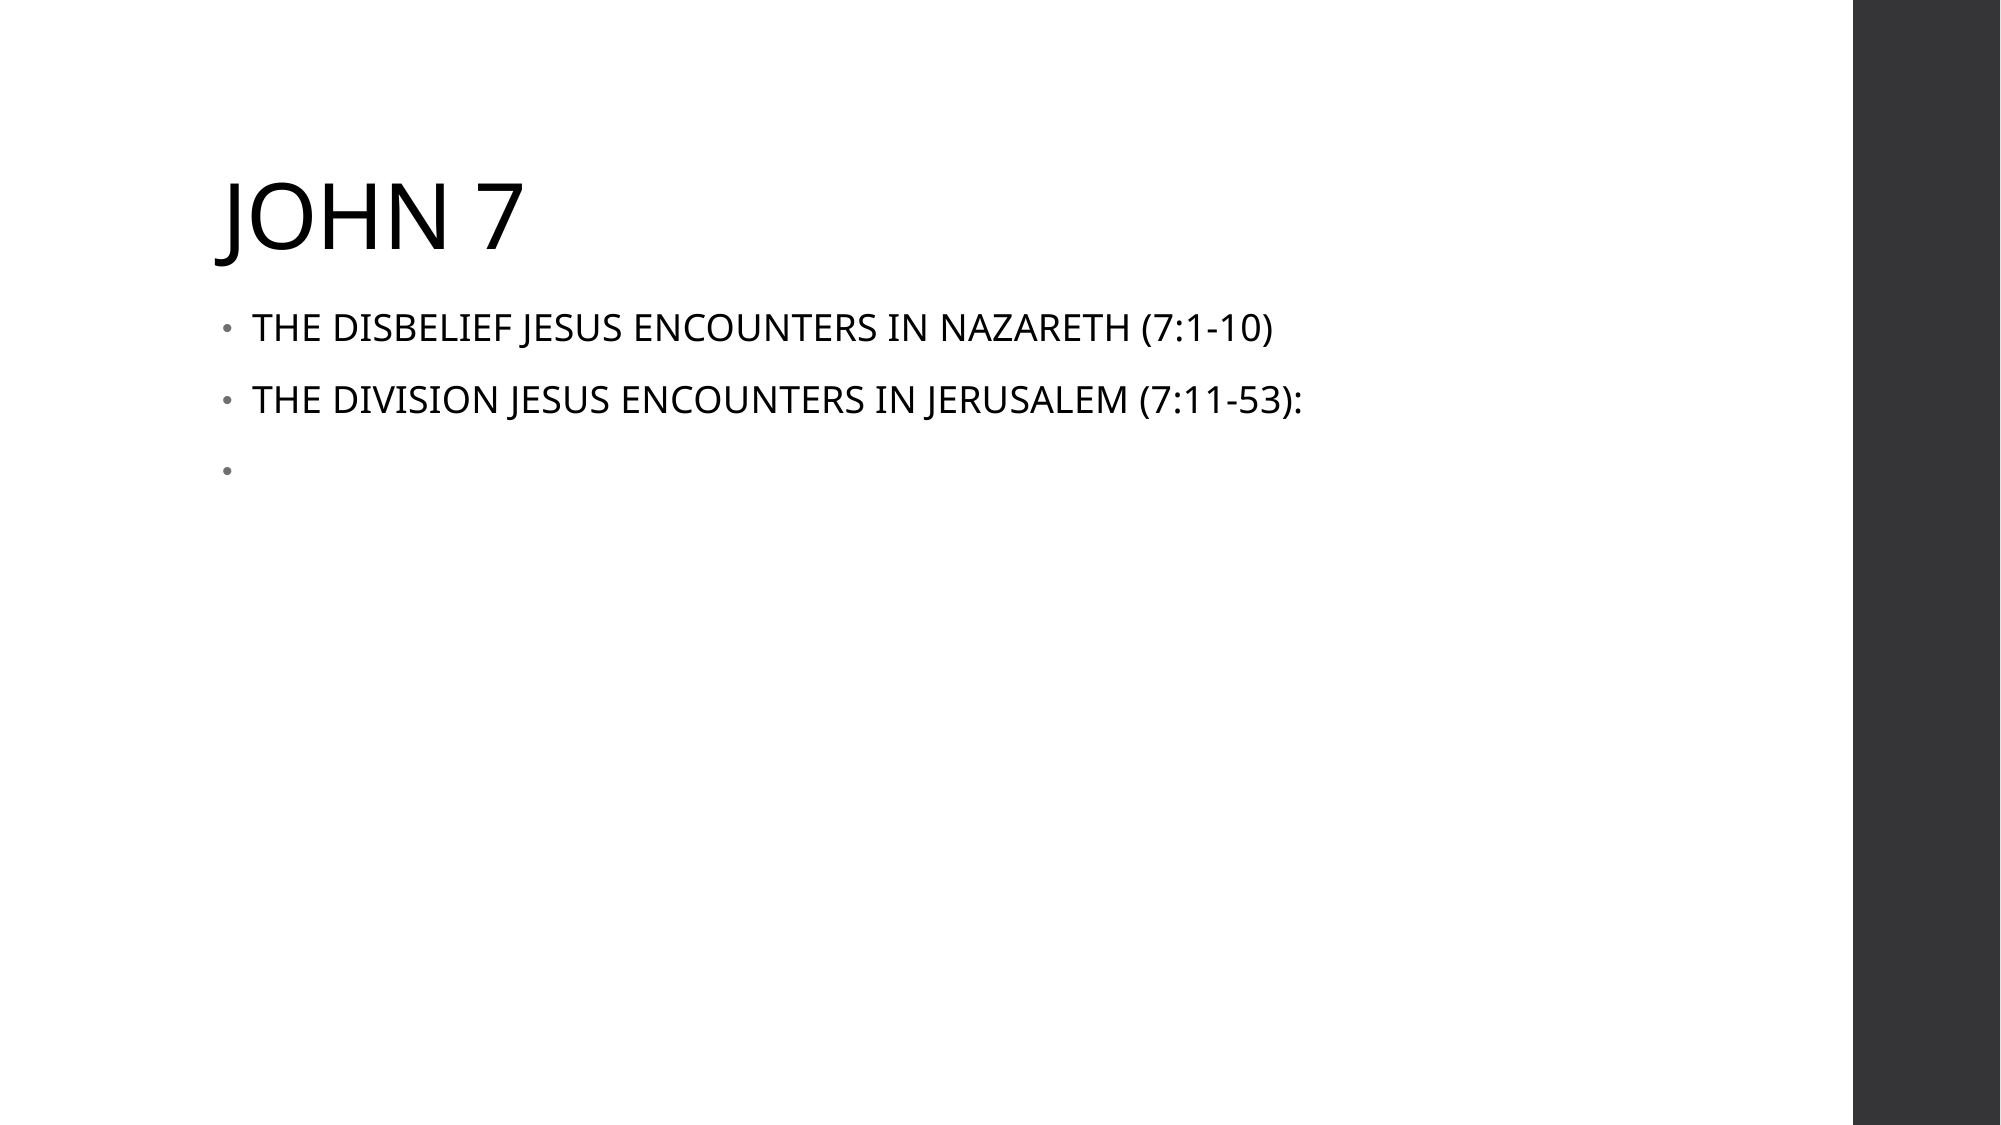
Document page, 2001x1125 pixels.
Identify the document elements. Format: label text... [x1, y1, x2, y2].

title JOHN 7 [206, 60, 1797, 278]
list THE DISBELIEF JESUS ENCOUNTERS IN NAZARETH (7:1-10) THE DIVISION JESUS ENCOUNTERS IN JERUSALEM (7:11-53): [206, 299, 1617, 1014]
